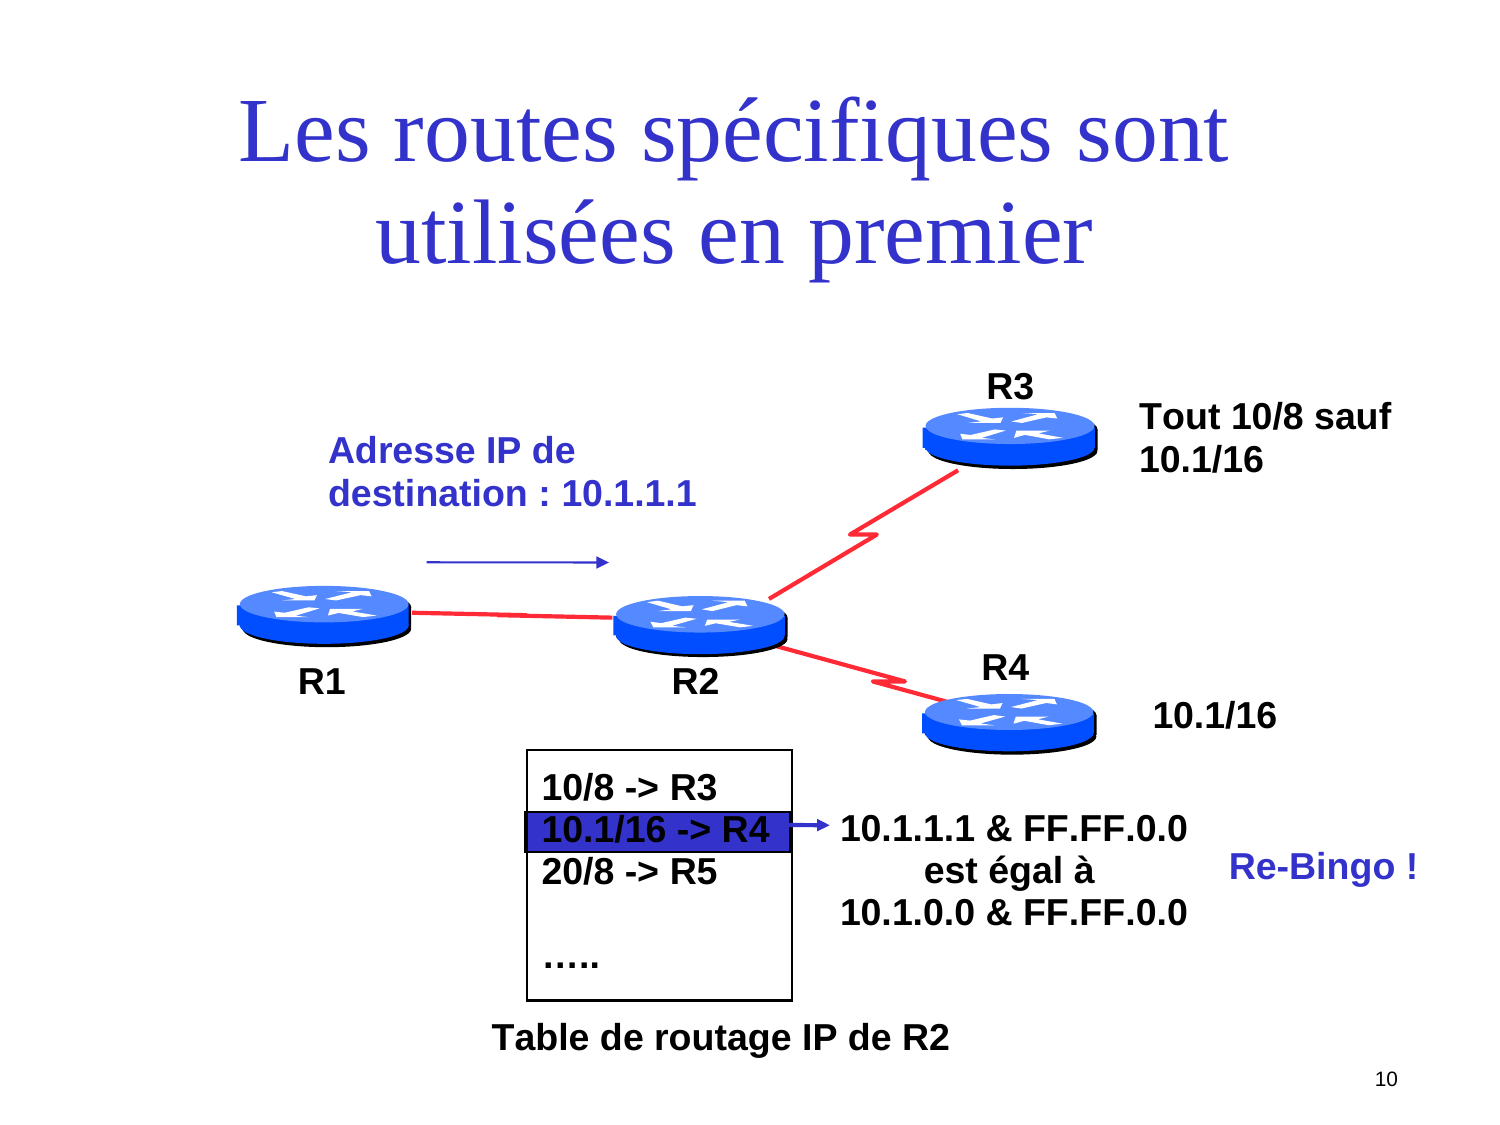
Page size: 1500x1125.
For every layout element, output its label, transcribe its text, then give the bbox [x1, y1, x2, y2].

text_box R1 [280, 651, 363, 711]
text_box Adresse IP de destination : 10.1.1.1 [311, 421, 715, 523]
title Les routes spécifiques sont utilisées en premier [112, 65, 1358, 298]
text_box R2 [656, 653, 735, 711]
text_box 10.1/16 [1137, 687, 1293, 745]
text_box [922, 407, 1098, 470]
text_box [922, 695, 1097, 755]
text_box R4 [966, 638, 1045, 696]
text_box [613, 596, 788, 656]
text_box 10/8 -> R3 10.1/16 -> R4 20/8 -> R5 ….. [528, 758, 787, 985]
text_box Re-Bingo ! [1211, 837, 1436, 897]
text_box 10.1.1.1 & FF.FF.0.0 est égal à 10.1.0.0 & FF.FF.0.0 [825, 800, 1204, 941]
text_box R3 [971, 357, 1050, 409]
text_box [236, 585, 412, 648]
text_box Tout 10/8 sauf 10.1/16 [1124, 388, 1407, 488]
text_box Table de routage IP de R2 [474, 1008, 968, 1067]
